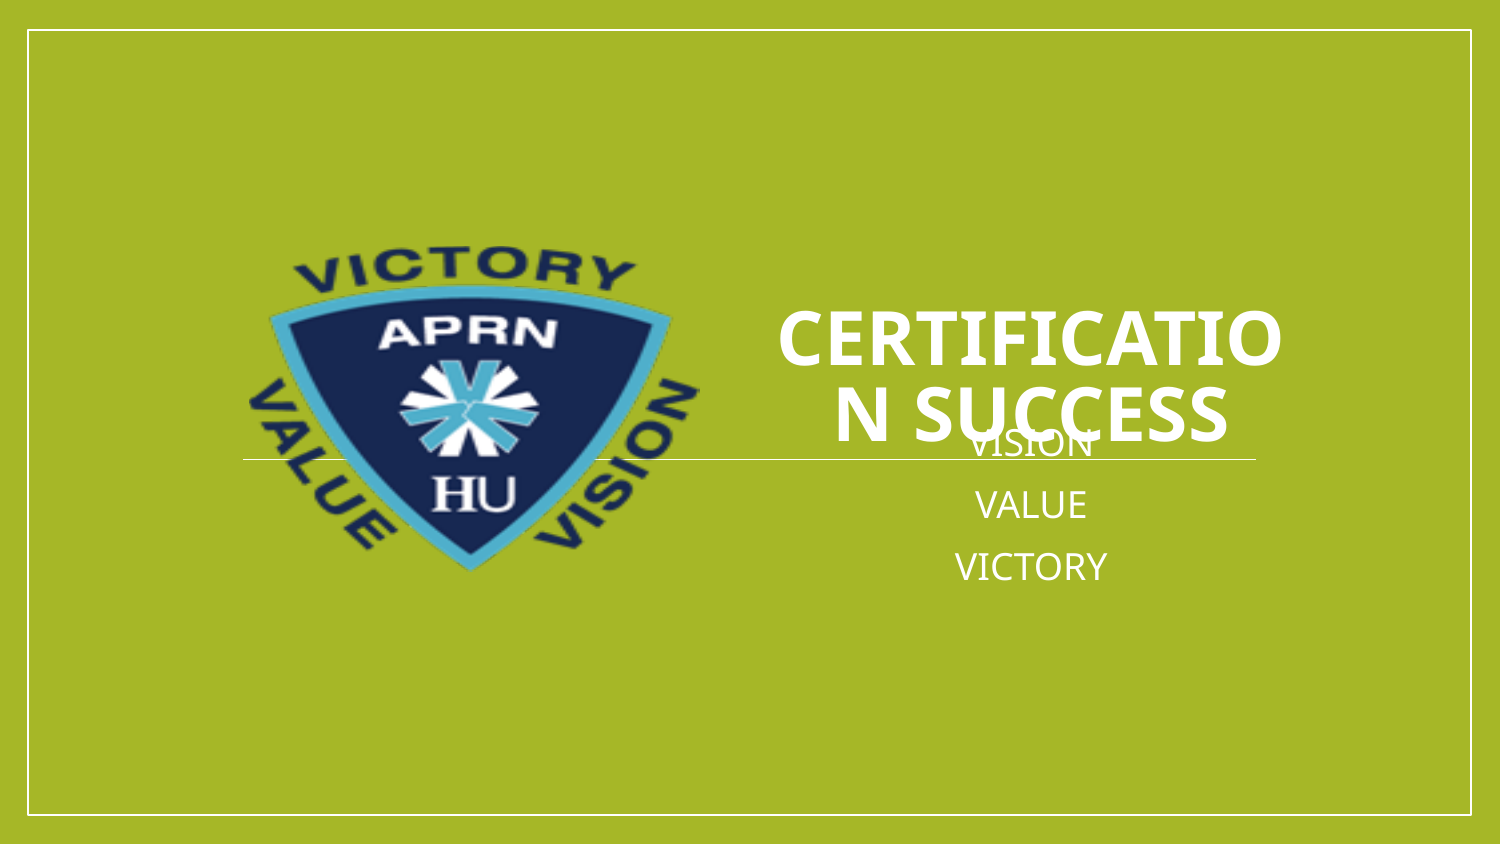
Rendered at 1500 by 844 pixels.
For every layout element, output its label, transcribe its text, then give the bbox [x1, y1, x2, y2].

picture [1374, 718, 1475, 819]
subtitle VISION VALUE VICTORY [762, 416, 1300, 585]
title Certification Success [737, 296, 1325, 409]
picture [249, 246, 700, 572]
